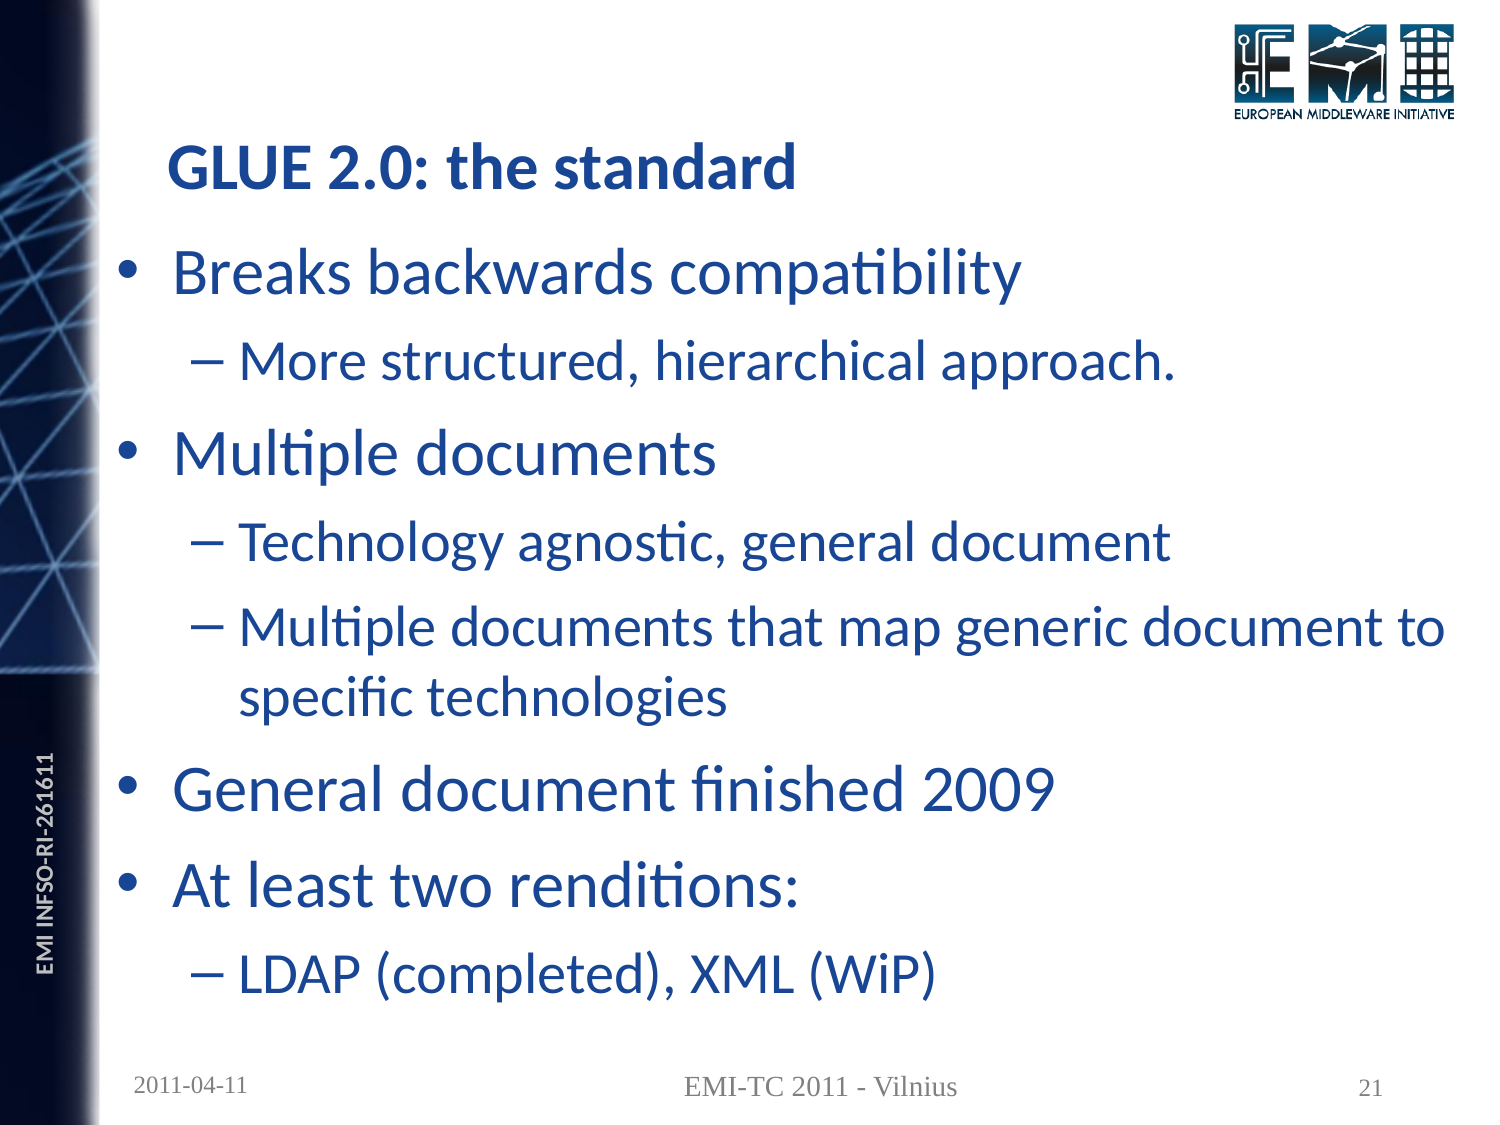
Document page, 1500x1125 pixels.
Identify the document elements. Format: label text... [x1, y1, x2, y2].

picture [0, 0, 111, 1125]
list Breaks backwards compatibility More structured, hierarchical approach. Multiple documents Technology agnostic, general document Multiple documents that map generic document to specific technologies General document finished 2009 At least two renditions: LDAP (completed), XML (WiP) [116, 227, 1467, 1006]
text_box GLUE 2.0: the standard [153, 115, 1276, 211]
picture [1185, 8, 1500, 140]
